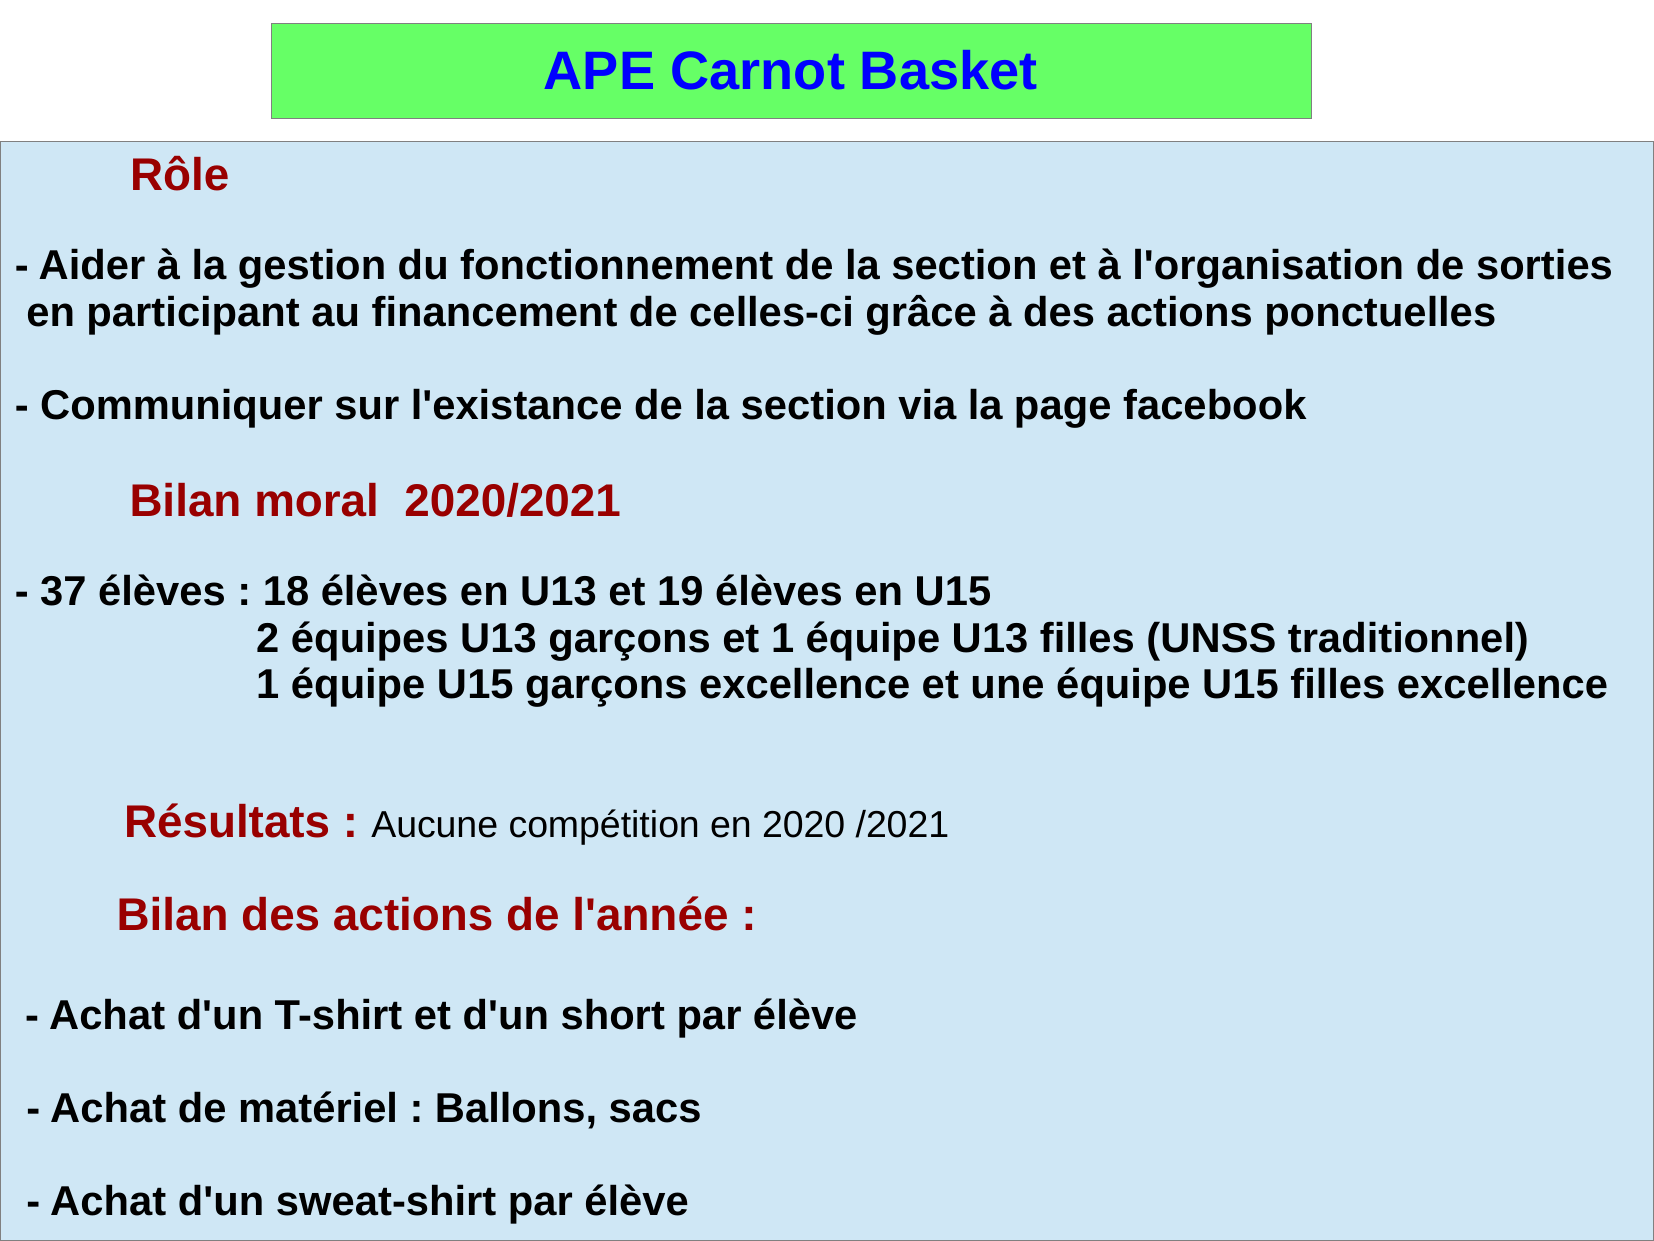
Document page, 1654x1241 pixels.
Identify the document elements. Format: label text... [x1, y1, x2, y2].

text_box APE Carnot Basket [271, 23, 1312, 119]
text_box Rôle - Aider à la gestion du fonctionnement de la section et à l'organisation de sorties en participant au financement de celles-ci grâce à des actions ponctuelles - Communiquer sur l'existance de la section via la page facebook Bilan moral 2020/2021 - 37 élèves : 18 élèves en U13 et 19 élèves en U15 2 équipes U13 garçons et 1 équipe U13 filles (UNSS traditionnel) 1 équipe U15 garçons excellence et une équipe U15 filles excellence Résultats : Aucune compétition en 2020 /2021 Bilan des actions de l'année : - Achat d'un T-shirt et d'un short par élève - Achat de matériel : Ballons, sacs - Achat d'un sweat-shirt par élève [0, 141, 1654, 1241]
